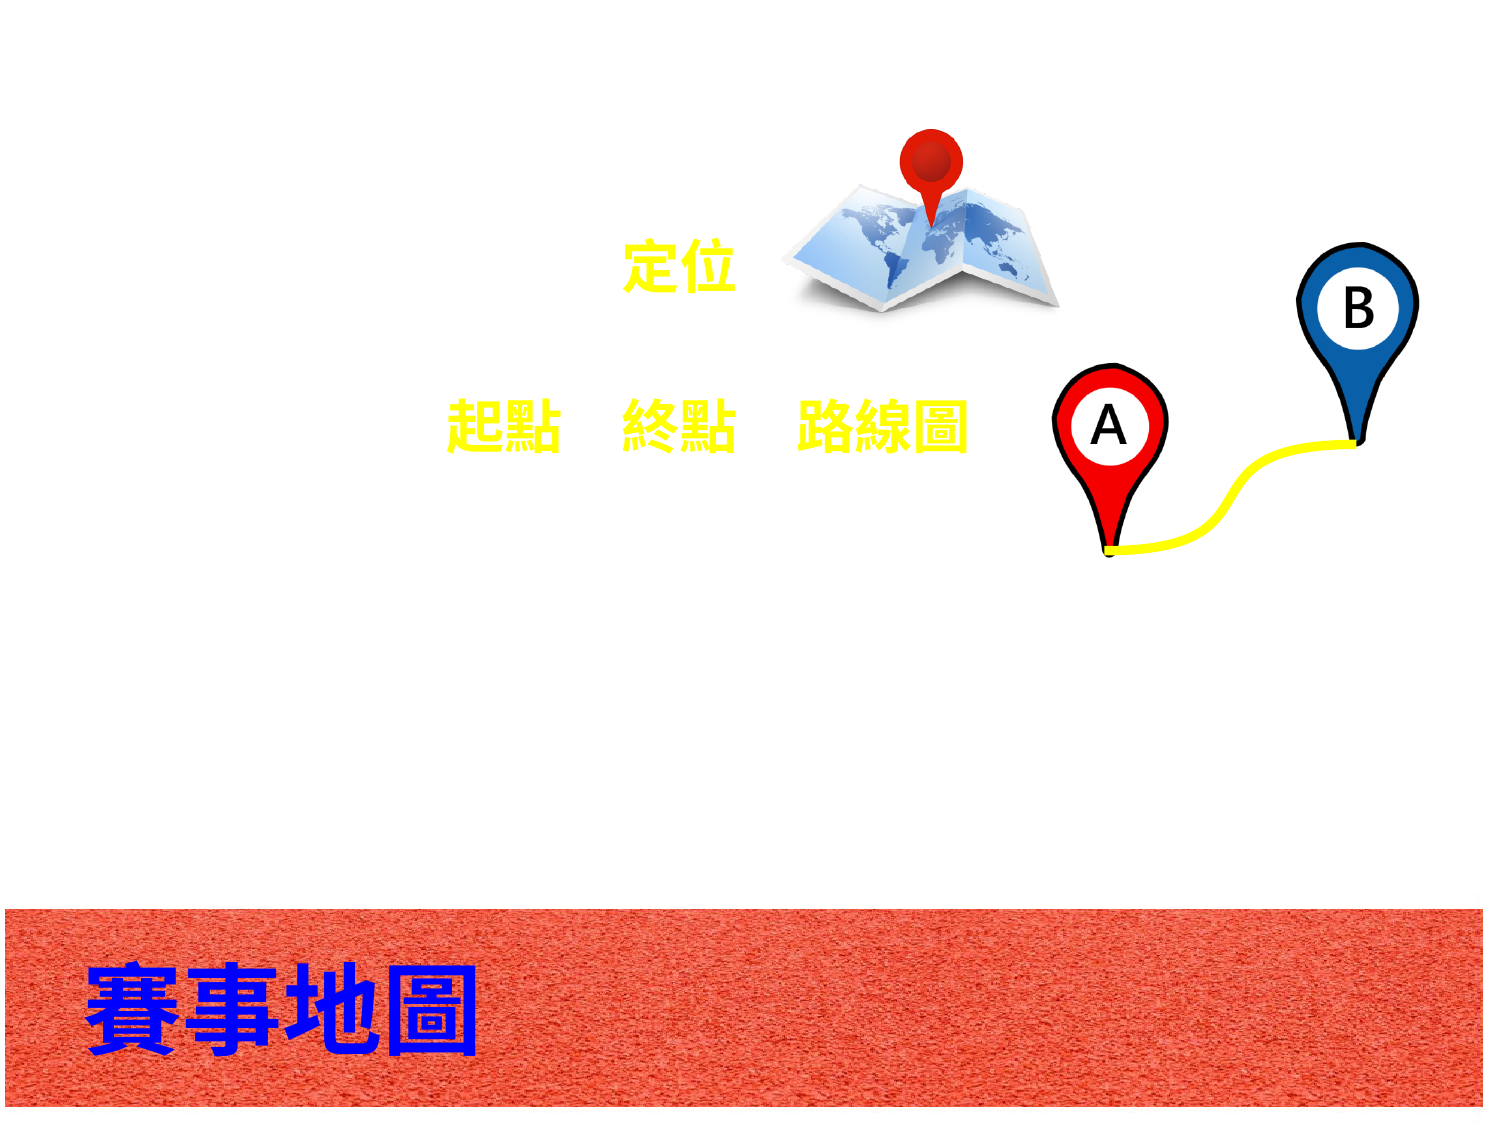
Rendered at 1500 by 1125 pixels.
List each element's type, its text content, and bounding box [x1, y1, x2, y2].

text_box 使用者目前位置的定位 [140, 222, 773, 309]
picture [773, 104, 1069, 350]
text_box 標示賽事的起點、終點、路線圖 [140, 382, 1033, 469]
picture [5, 893, 1483, 1122]
picture [1033, 361, 1184, 576]
picture [1281, 231, 1431, 458]
text_box 賽事地圖 [68, 941, 498, 1076]
